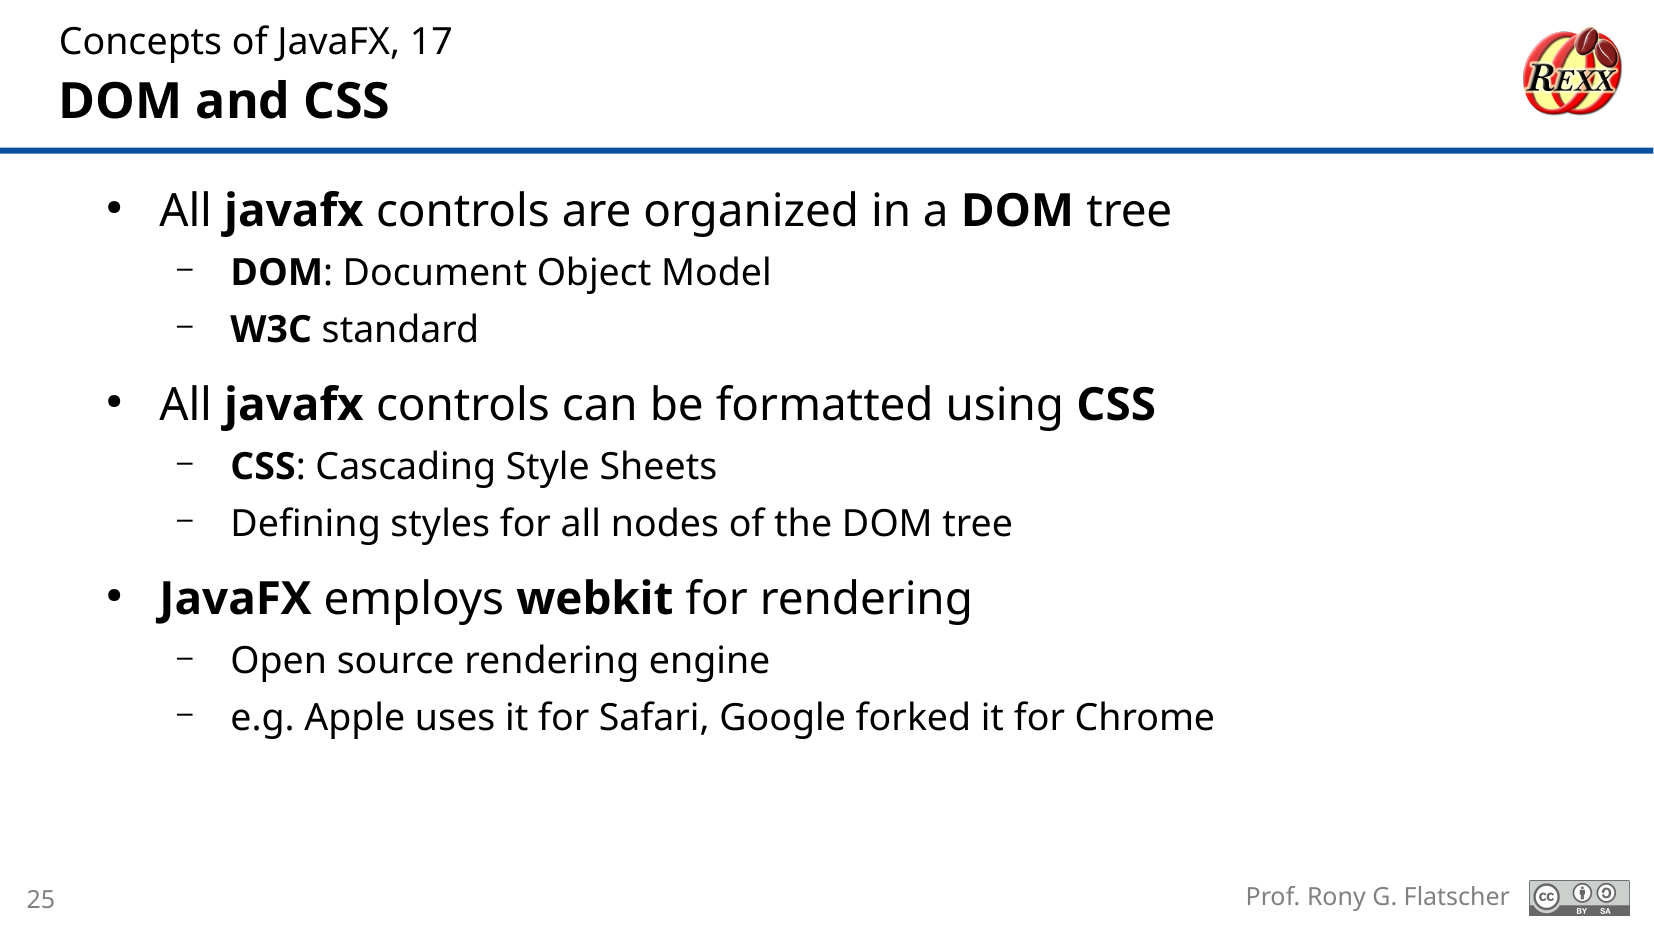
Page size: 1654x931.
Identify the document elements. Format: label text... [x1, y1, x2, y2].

title Concepts of JavaFX, 17 DOM and CSS [0, 0, 1625, 148]
list All javafx controls are organized in a DOM tree DOM: Document Object Model W3C standard All javafx controls can be formatted using CSS CSS: Cascading Style Sheets Defining styles for all nodes of the DOM tree JavaFX employs webkit for rendering Open source rendering engine e.g. Apple uses it for Safari, Google forked it for Chrome [88, 177, 1577, 857]
